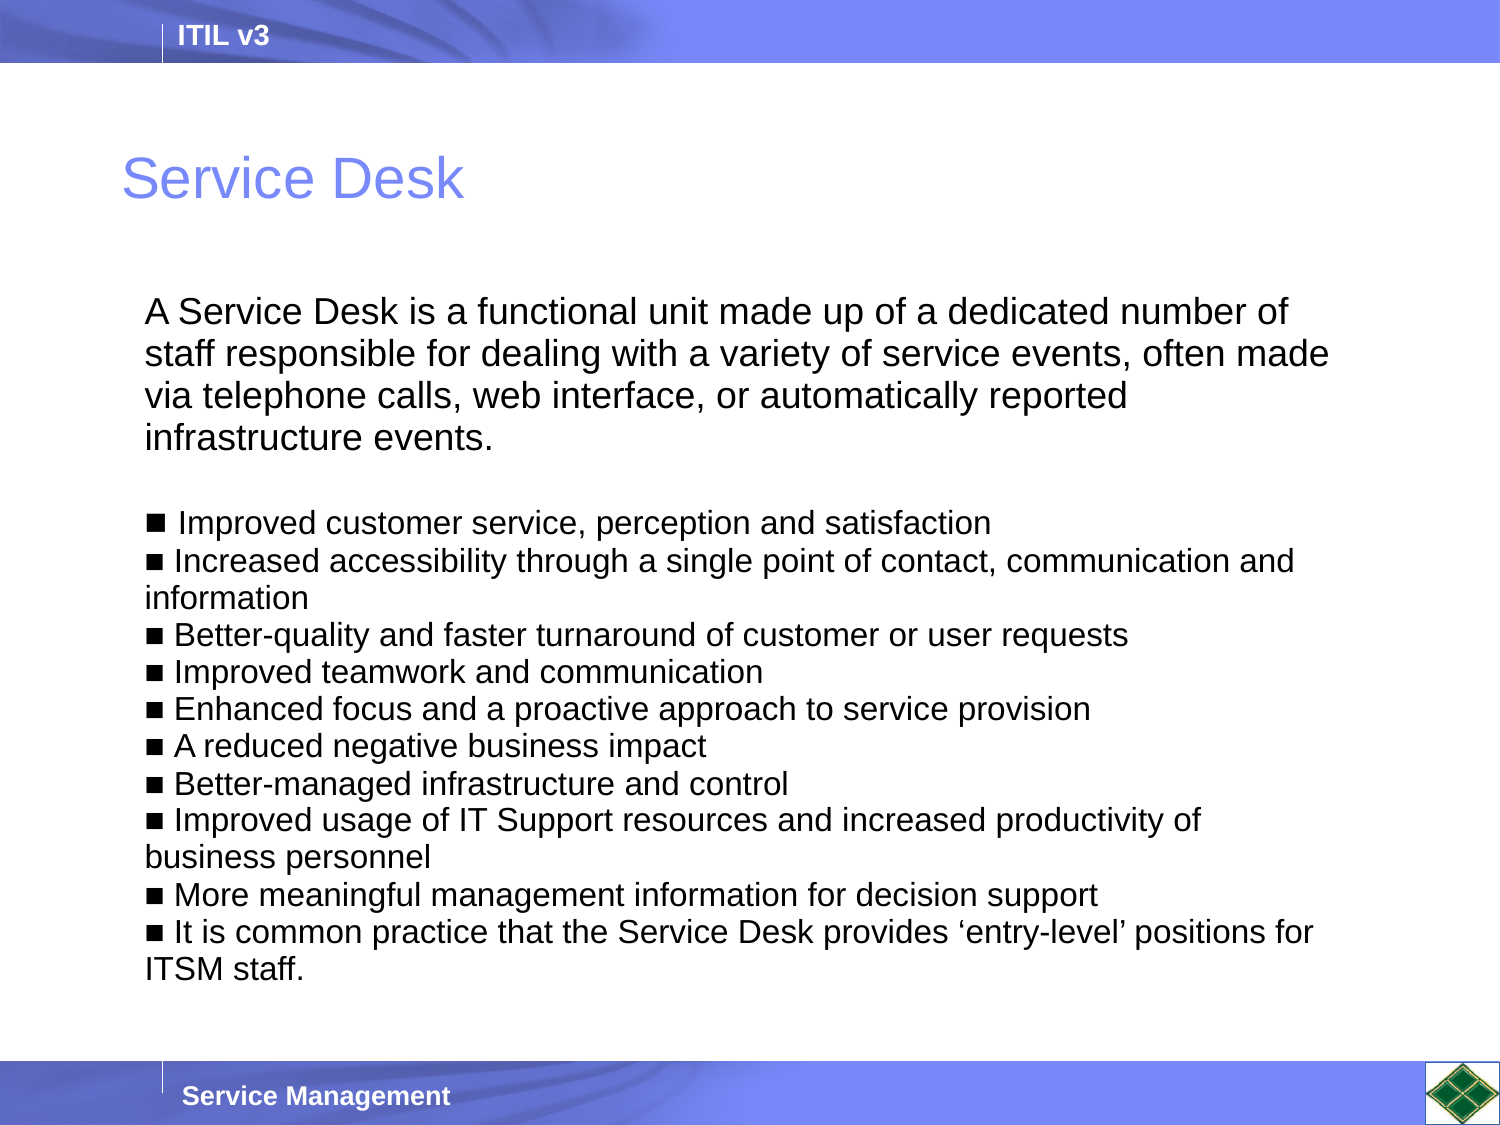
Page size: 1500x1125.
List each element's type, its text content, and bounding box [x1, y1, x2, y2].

picture [0, 1061, 1500, 1125]
picture [0, 0, 1500, 63]
picture [1426, 1063, 1499, 1124]
text_box Service Desk [106, 143, 1406, 260]
text_box A Service Desk is a functional unit made up of a dedicated number of staff responsible for dealing with a variety of service events, often made via telephone calls, web interface, or automatically reported infrastructure events. ■ Improved customer service, perception and satisfaction ■ Increased accessibility through a single point of contact, communication and information ■ Better-quality and faster turnaround of customer or user requests ■ Improved teamwork and communication ■ Enhanced focus and a proactive approach to service provision ■ A reduced negative business impact ■ Better-managed infrastructure and control ■ Improved usage of IT Support resources and increased productivity of business personnel ■ More meaningful management information for decision support ■ It is common practice that the Service Desk provides ‘entry-level’ positions for ITSM staff. [129, 283, 1347, 1016]
